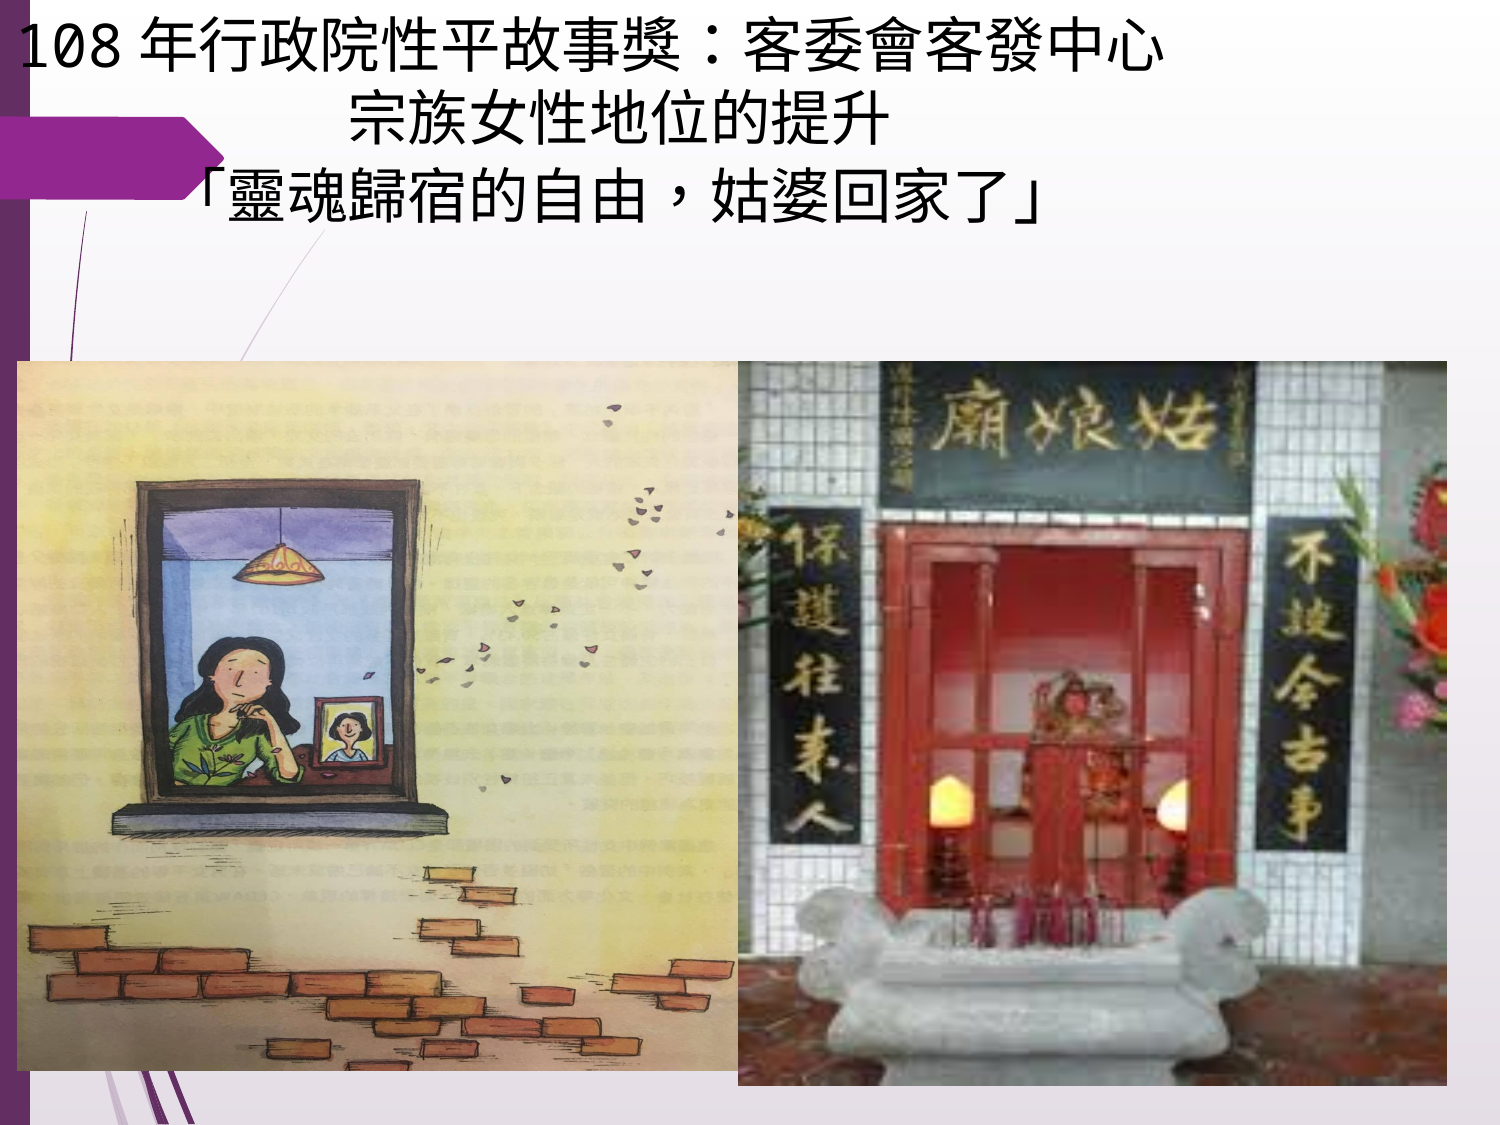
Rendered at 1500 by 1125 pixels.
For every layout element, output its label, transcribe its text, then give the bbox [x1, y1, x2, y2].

picture [17, 361, 1447, 1086]
title 108年行政院性平故事獎：客委會客發中心 宗族女性地位的提升 「靈魂歸宿的自由，姑婆回家了」 [0, 0, 1500, 208]
